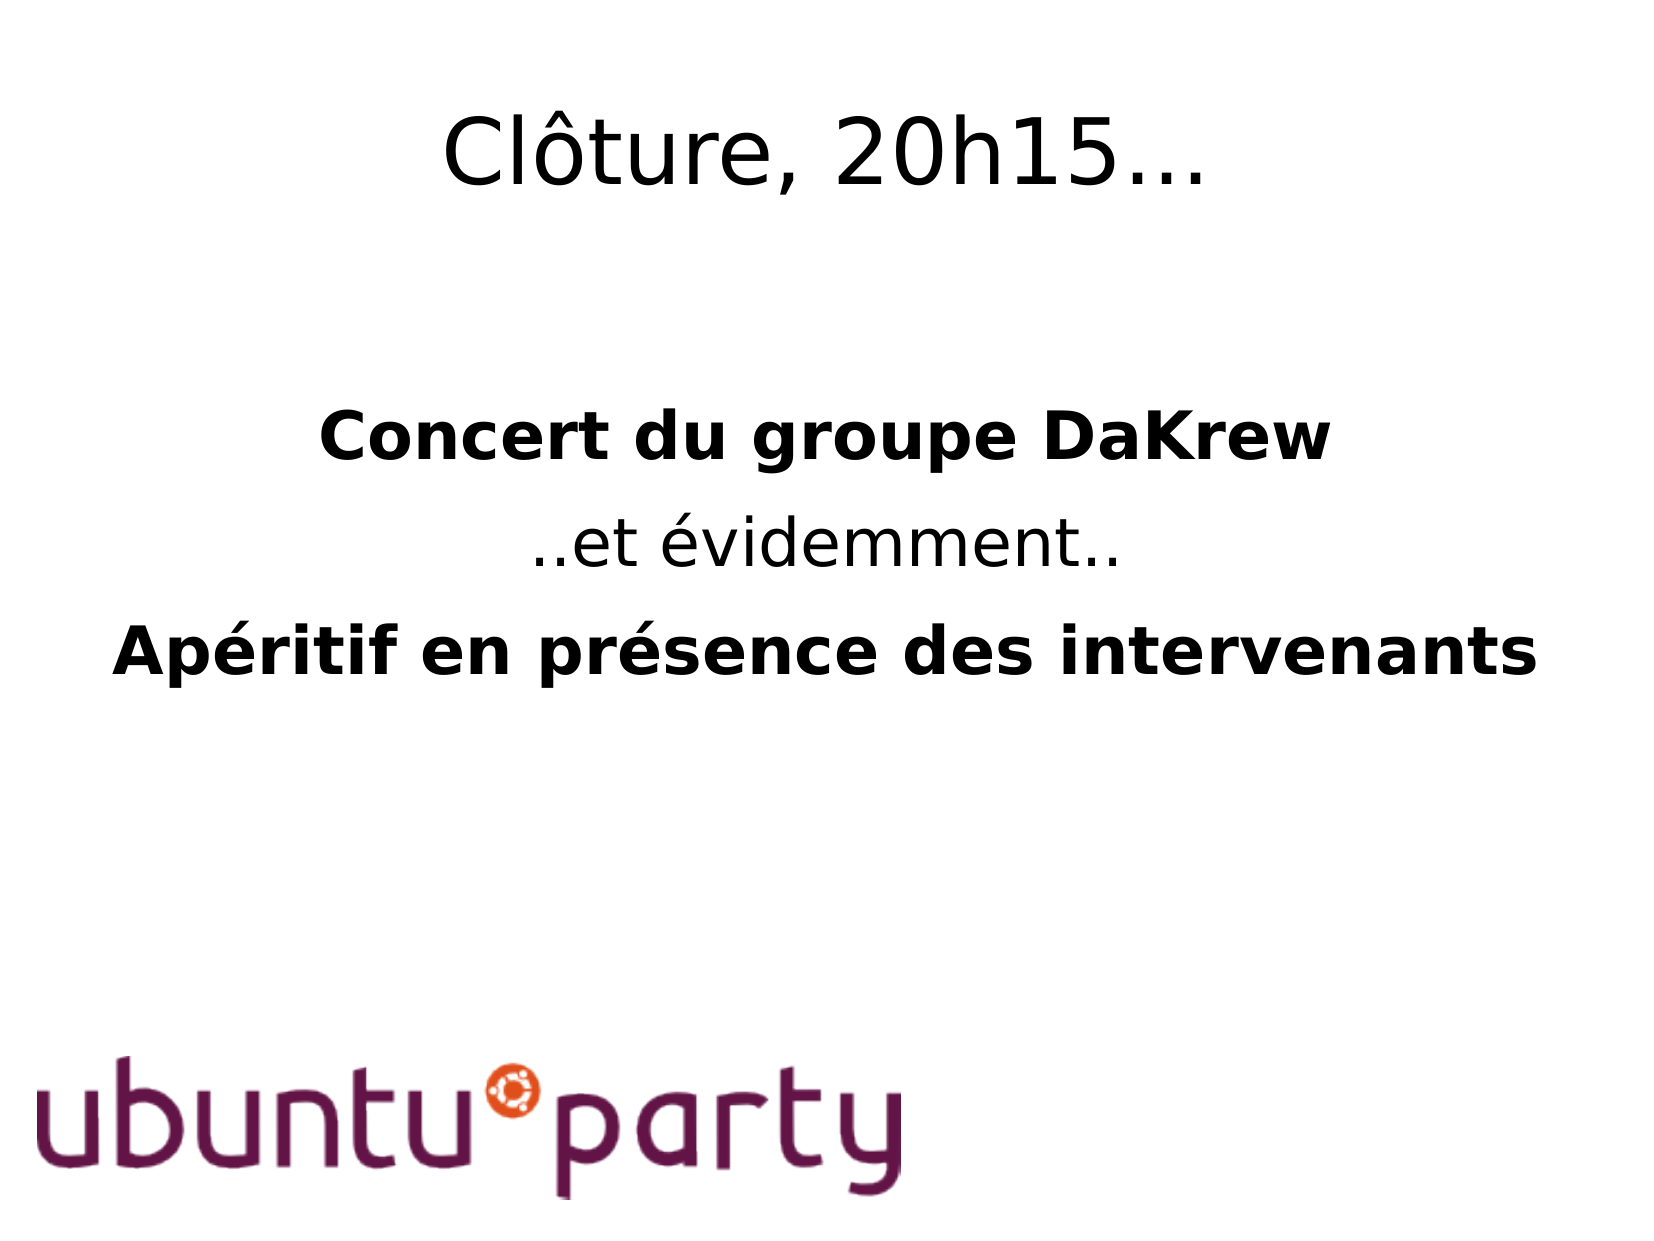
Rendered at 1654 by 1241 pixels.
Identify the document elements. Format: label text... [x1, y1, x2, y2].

list Concert du groupe DaKrew ..et évidemment.. Apéritif en présence des intervenants [82, 290, 1571, 1013]
title Clôture, 20h15... [82, 56, 1571, 250]
picture [37, 1056, 901, 1200]
